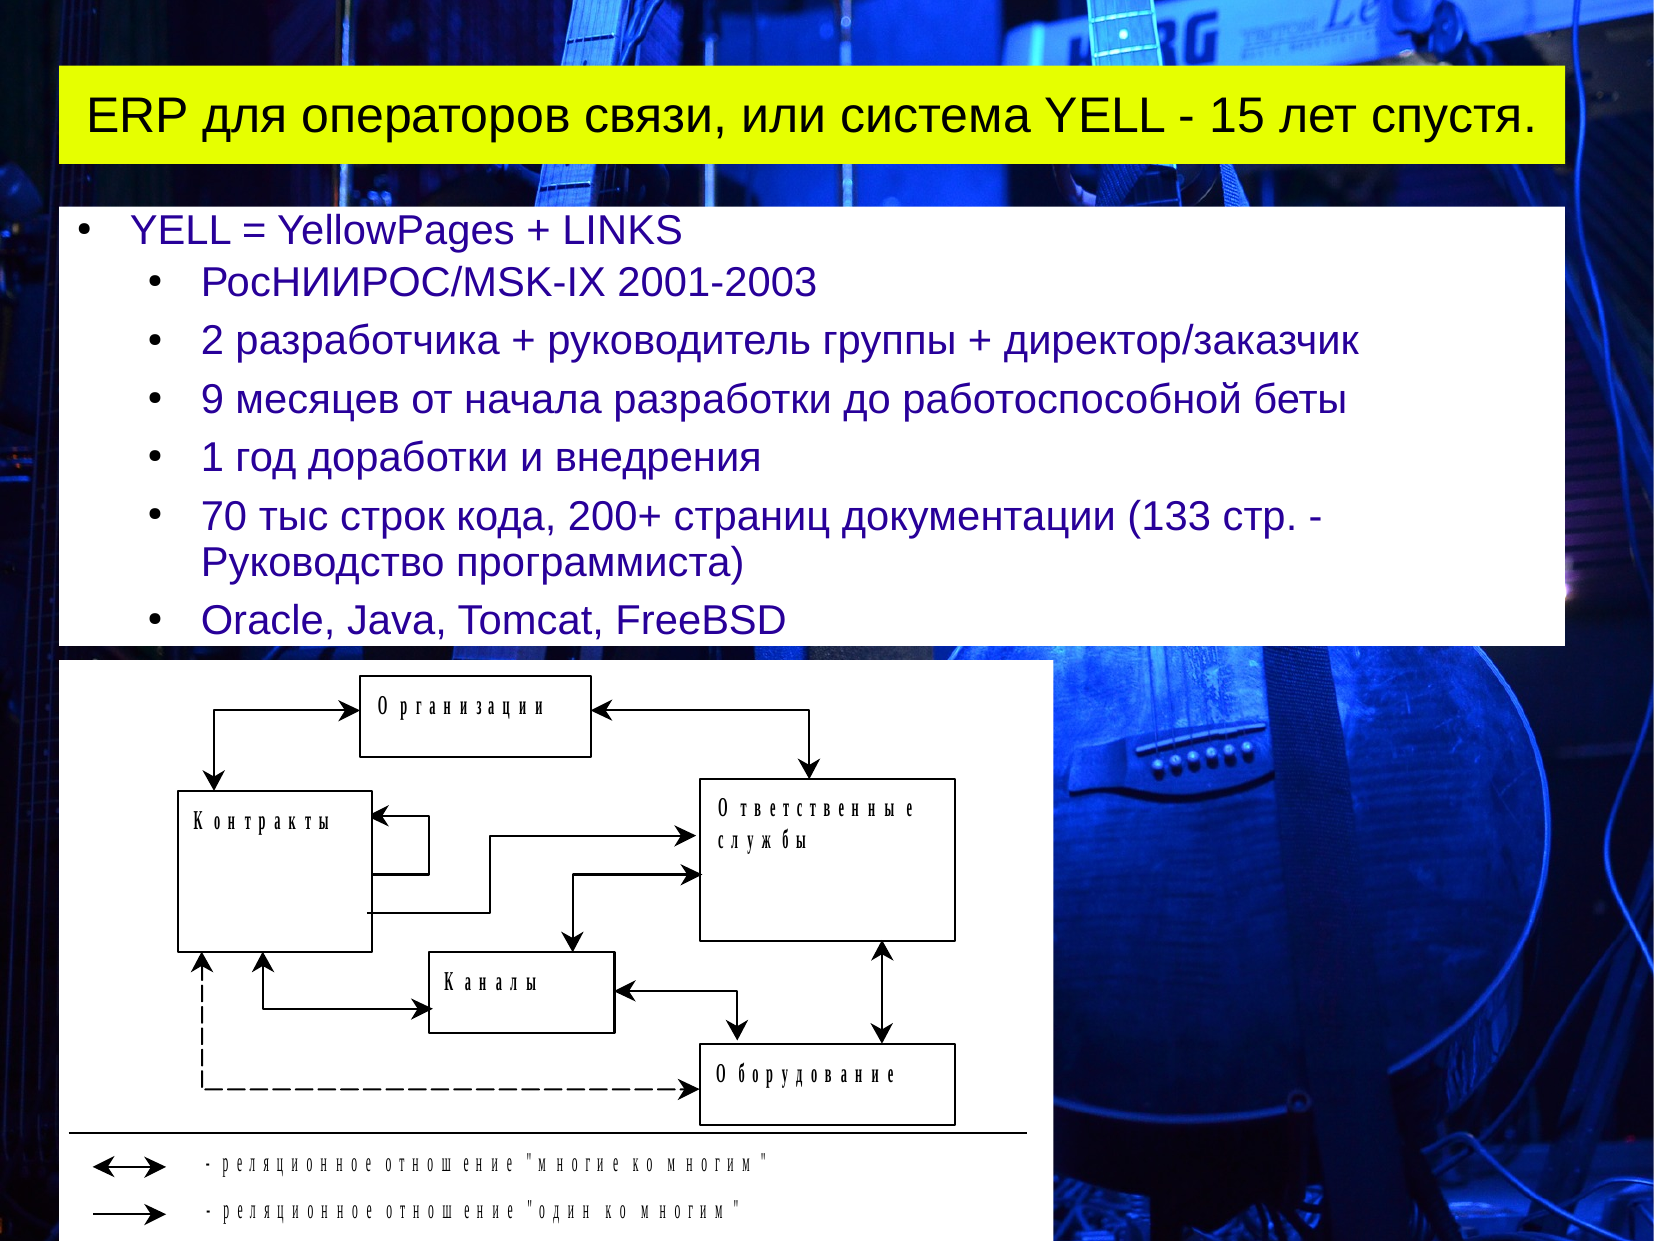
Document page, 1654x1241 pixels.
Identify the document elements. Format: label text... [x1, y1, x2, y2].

picture [0, 0, 1654, 1241]
list YELL = YellowPages + LINKS РосНИИРОС/MSK-IX 2001-2003 2 разработчика + руководитель группы + директор/заказчик 9 месяцев от начала разработки до работоспособной беты 1 год доработки и внедрения 70 тыс строк кода, 200+ страниц документации (133 стр. - Руководство программиста) Oracle, Java, Tomcat, FreeBSD [59, 206, 1565, 646]
title ERP для операторов связи, или система YELL - 15 лет спустя. [59, 65, 1566, 164]
